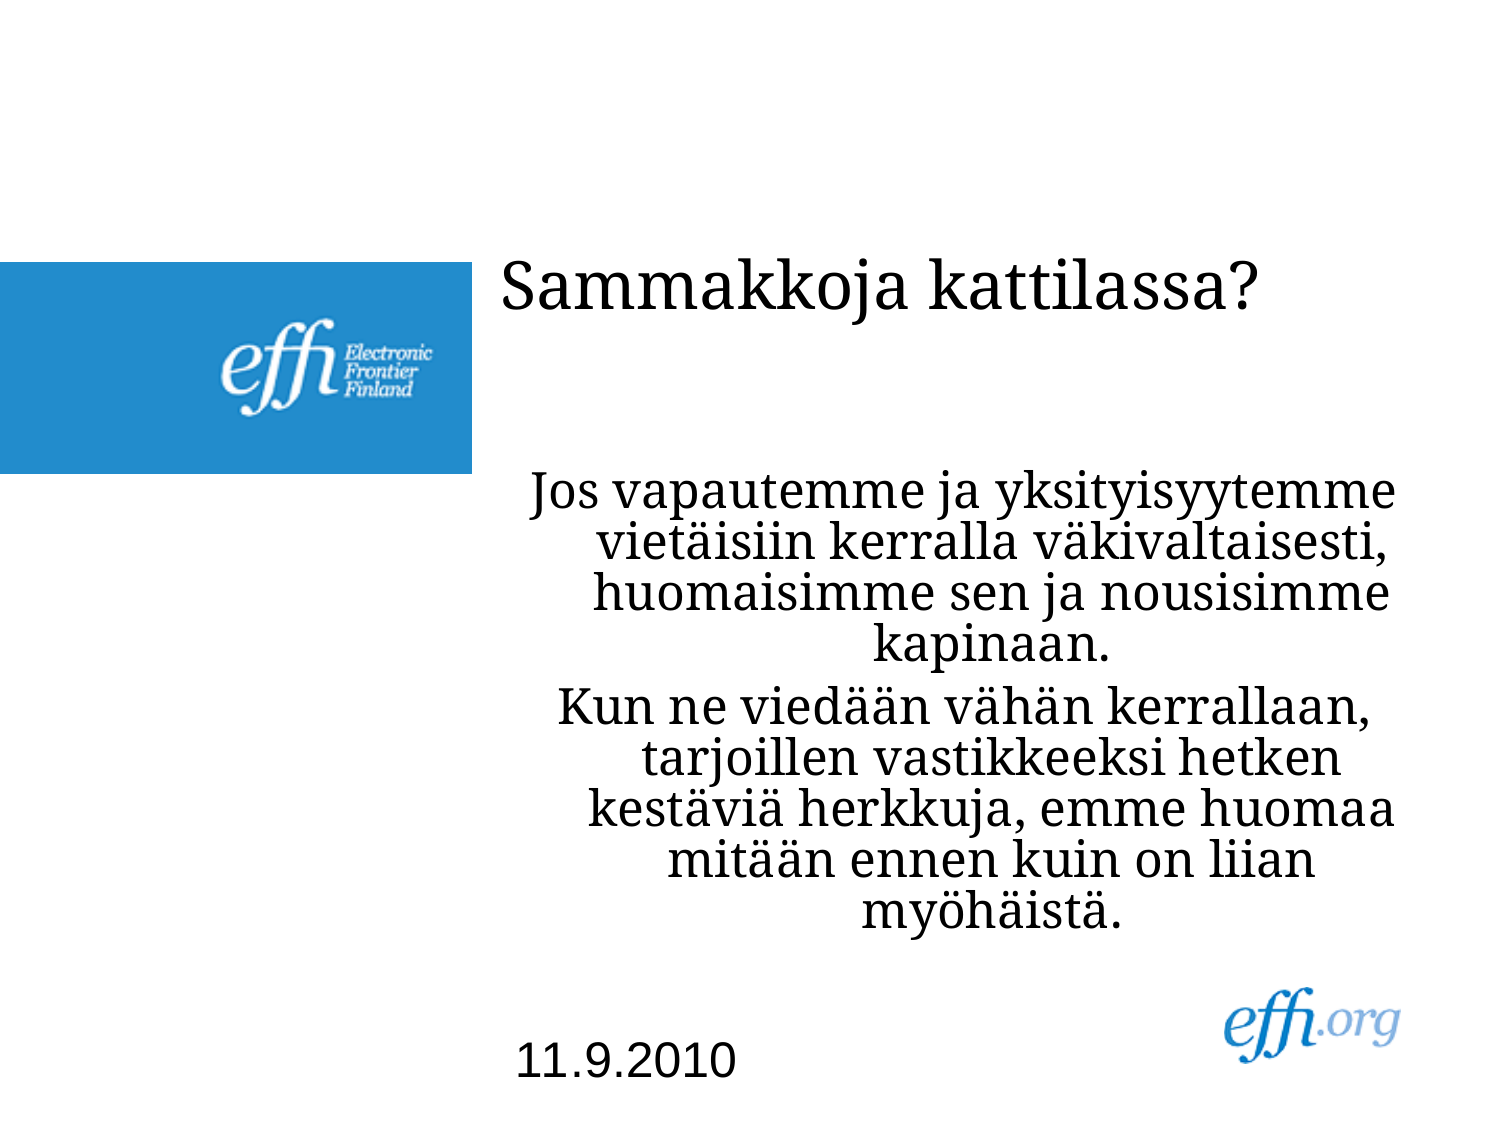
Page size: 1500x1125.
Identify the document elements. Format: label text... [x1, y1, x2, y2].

subtitle Jos vapautemme ja yksityisyytemme vietäisiin kerralla väkivaltaisesti, huomaisimme sen ja nousisimme kapinaan. Kun ne viedään vähän kerrallaan, tarjoillen vastikkeeksi hetken kestäviä herkkuja, emme huomaa mitään ennen kuin on liian myöhäistä. [501, 383, 1427, 1023]
picture [0, 262, 472, 474]
title Sammakkoja kattilassa? [500, 207, 1425, 368]
picture [1224, 1023, 1401, 1064]
